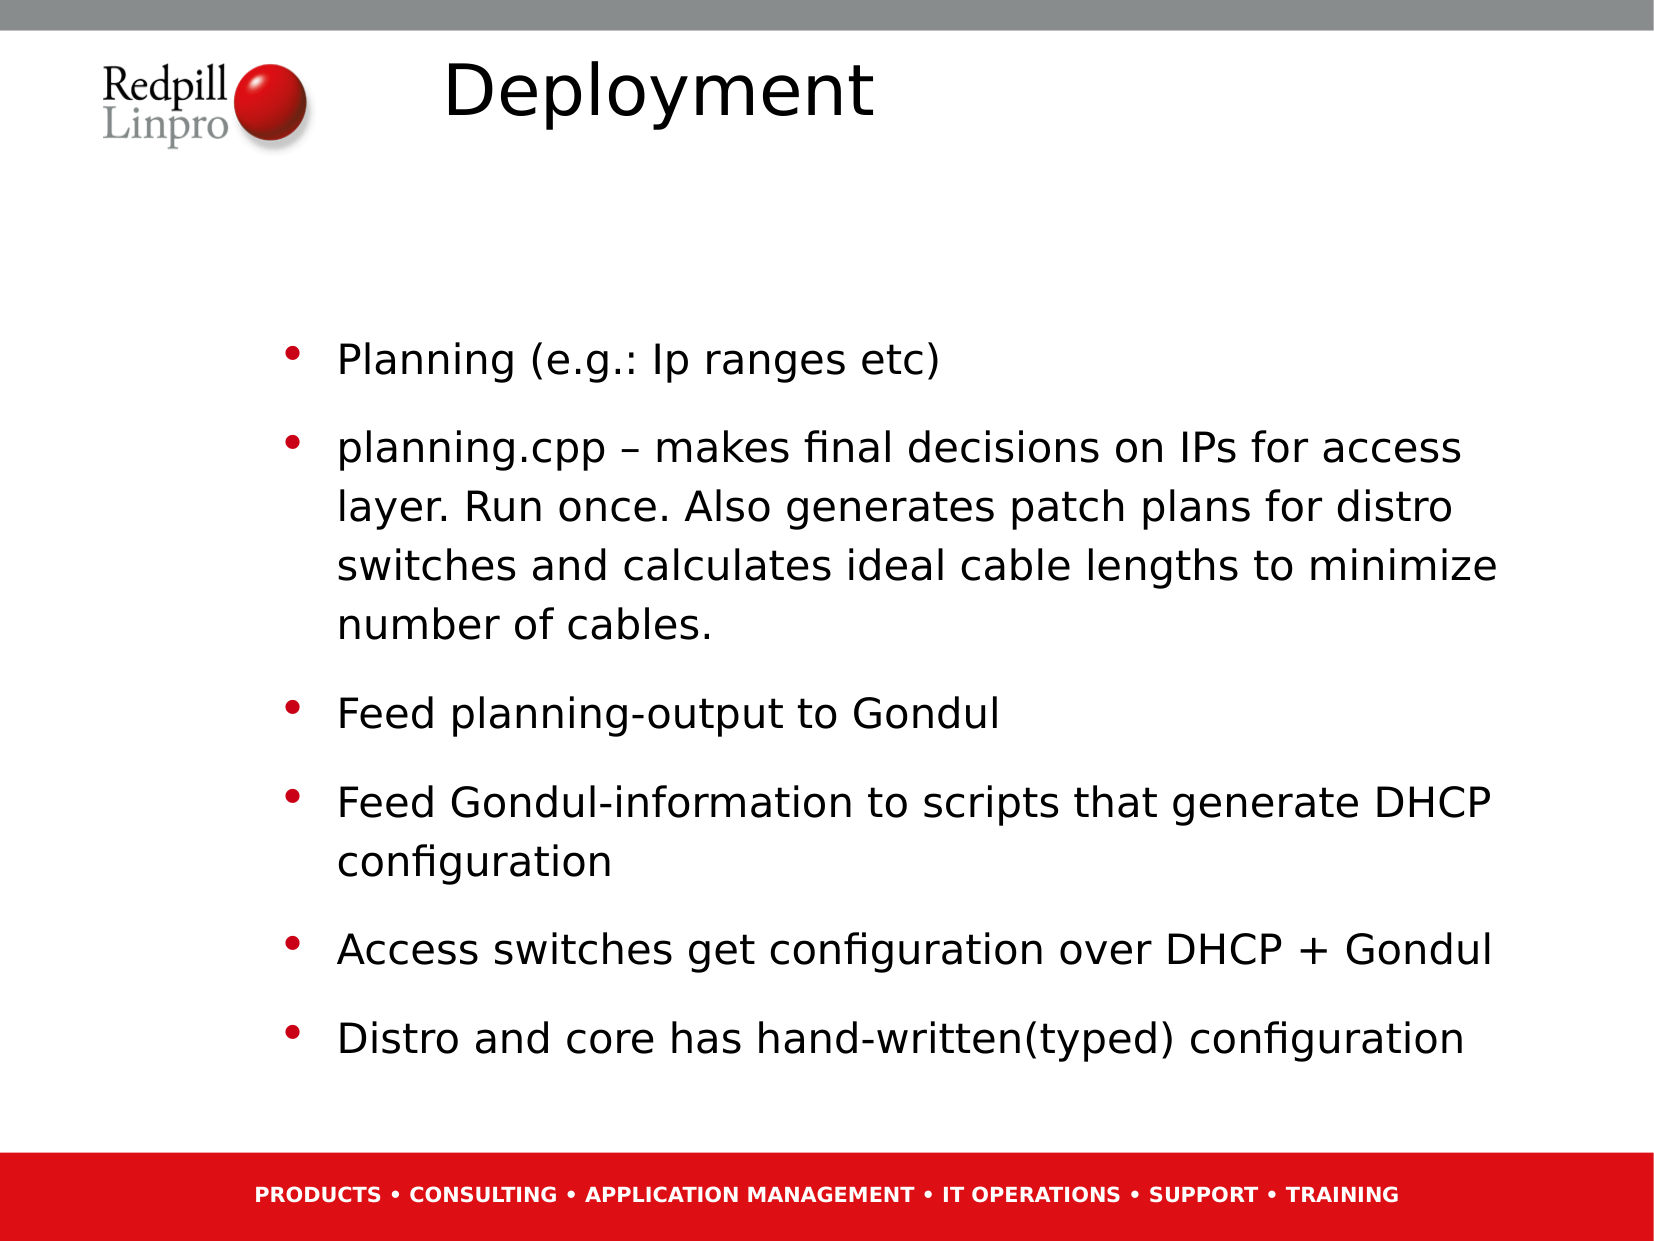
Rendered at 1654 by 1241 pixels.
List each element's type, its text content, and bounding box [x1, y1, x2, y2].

list Planning (e.g.: Ip ranges etc) planning.cpp – makes final decisions on IPs for access layer. Run once. Also generates patch plans for distro switches and calculates ideal cable lengths to minimize number of cables. Feed planning-output to Gondul Feed Gondul-information to scripts that generate DHCP configuration Access switches get configuration over DHCP + Gondul Distro and core has hand-written(typed) configuration [265, 324, 1571, 1109]
picture [0, 0, 1654, 1241]
title Deployment [442, 49, 1571, 296]
